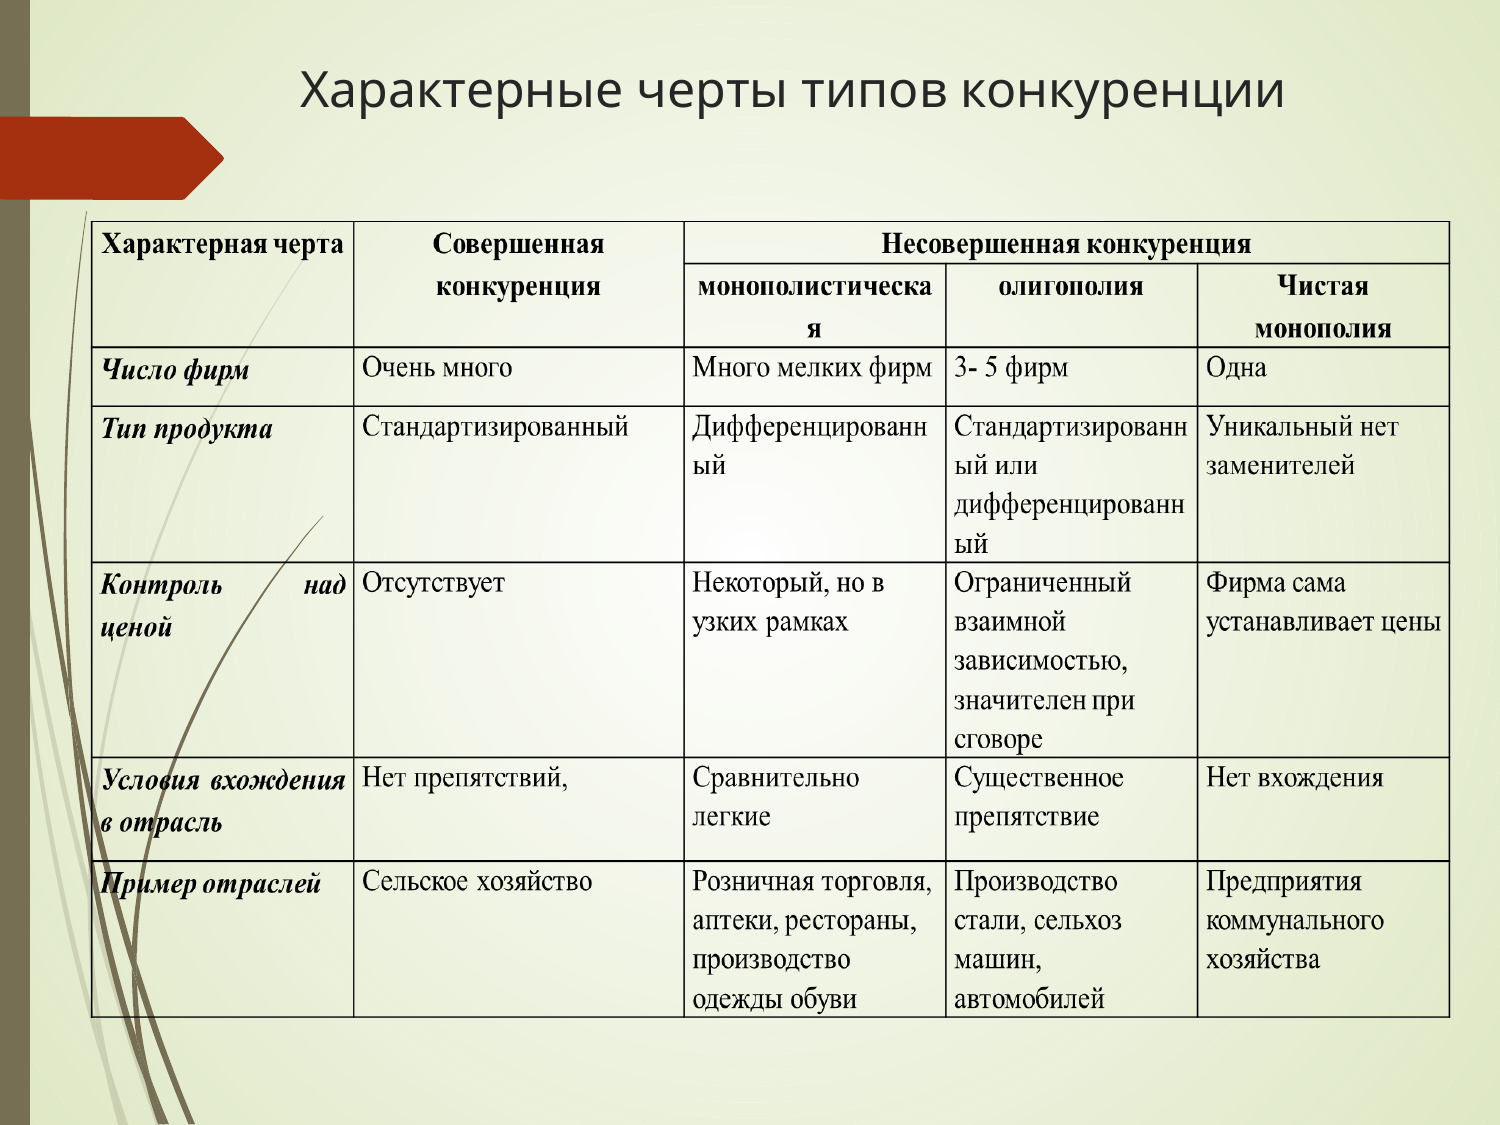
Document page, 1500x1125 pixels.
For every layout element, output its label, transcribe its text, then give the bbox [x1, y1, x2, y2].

title Характерные черты типов конкуренции [174, 50, 1413, 138]
picture [90, 213, 1451, 1034]
